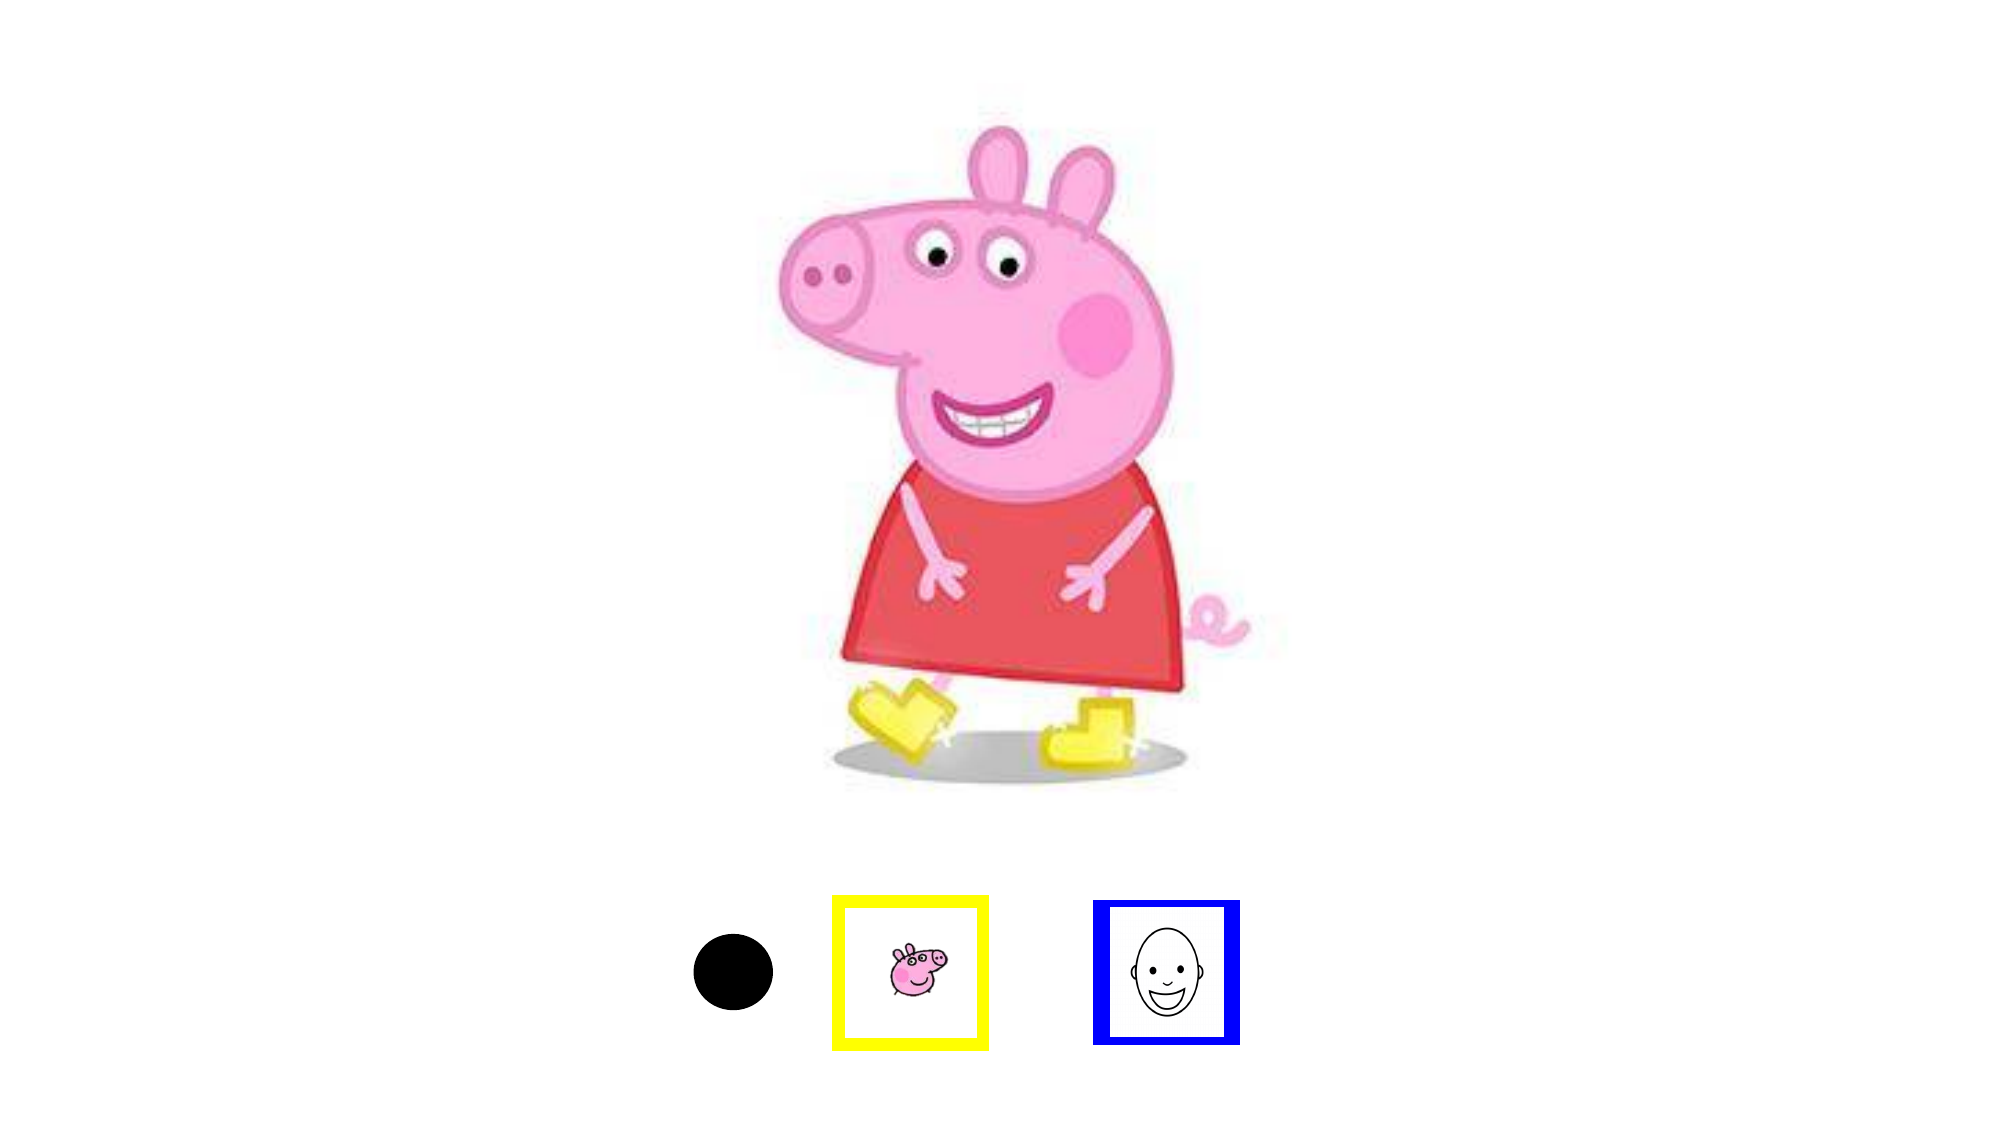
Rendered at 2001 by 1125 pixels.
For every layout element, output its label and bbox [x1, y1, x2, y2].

picture [493, 41, 1548, 1125]
text_box [694, 943, 708, 1001]
